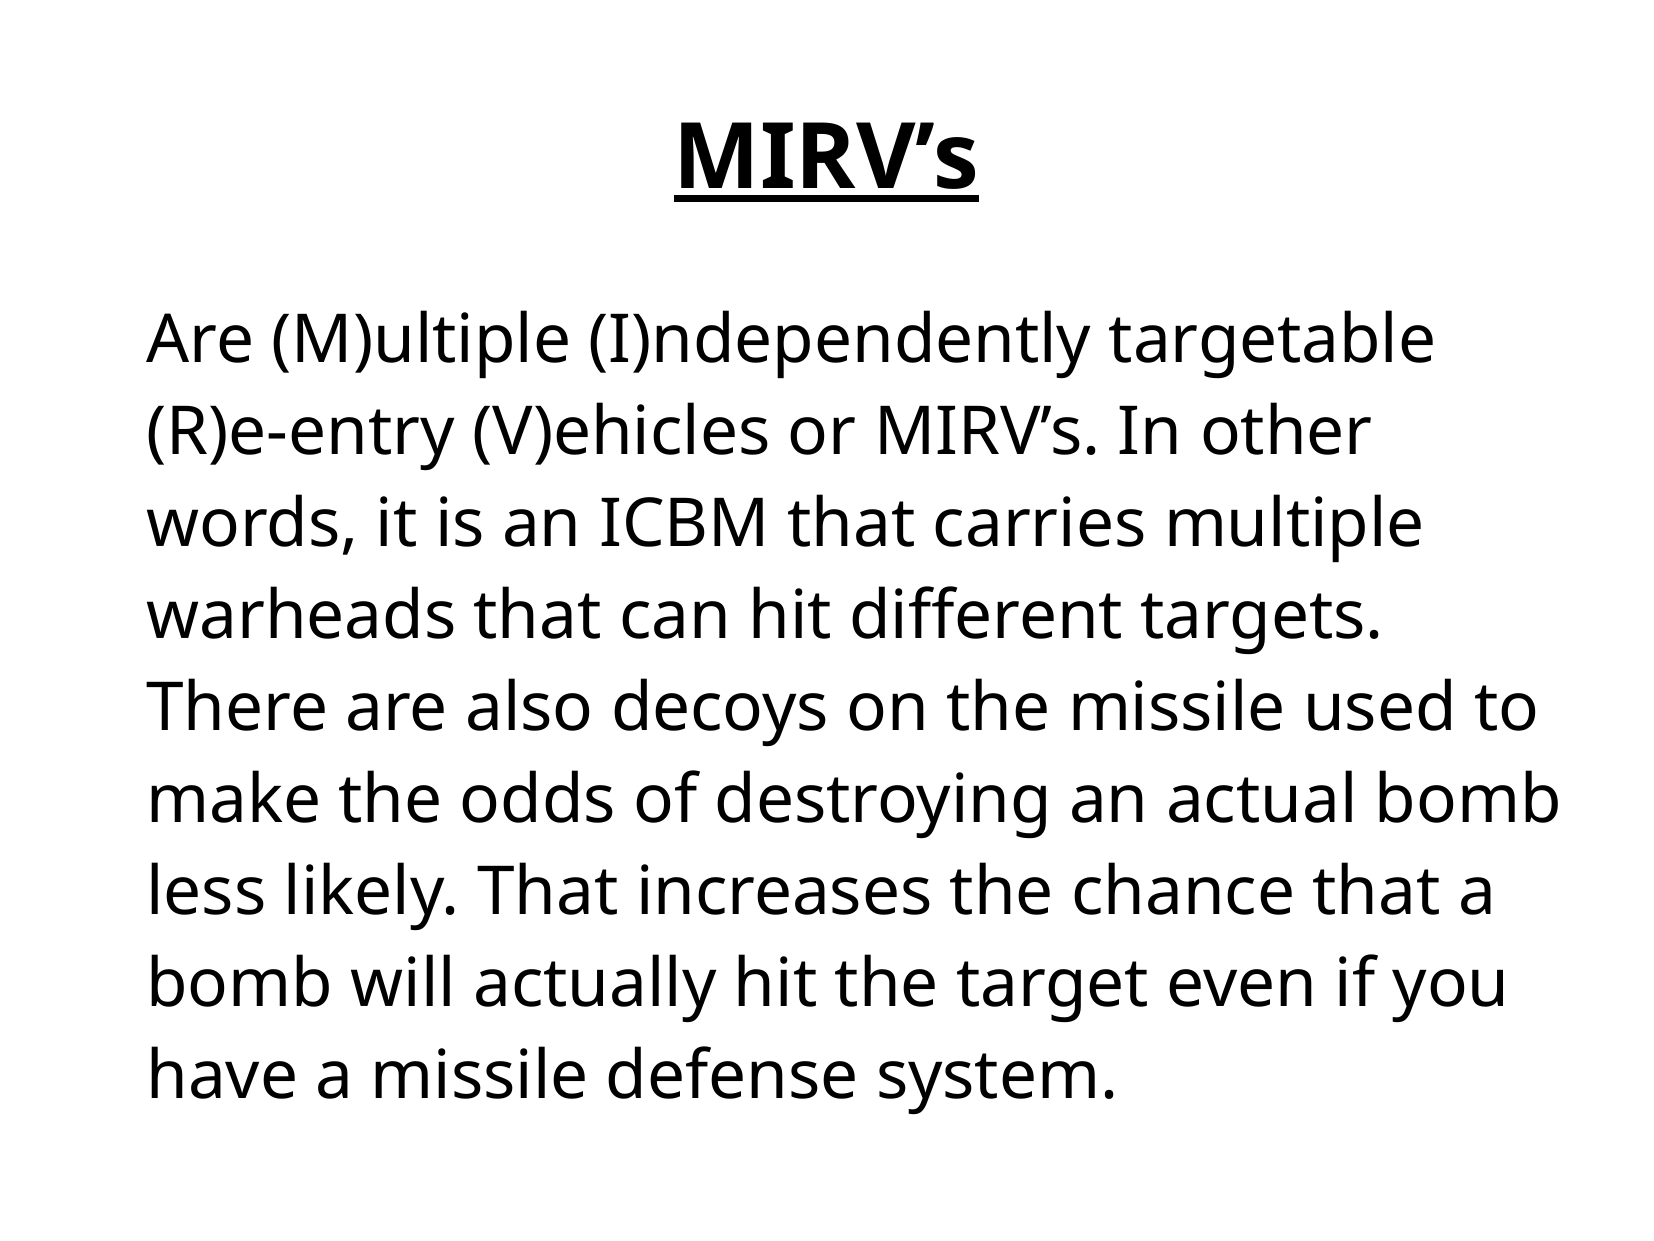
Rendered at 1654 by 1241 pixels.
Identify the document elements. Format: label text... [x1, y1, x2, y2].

list Are (M)ultiple (I)ndependently targetable (R)e-entry (V)ehicles or MIRV’s. In other words, it is an ICBM that carries multiple warheads that can hit different targets. There are also decoys on the missile used to make the odds of destroying an actual bomb less likely. That increases the chance that a bomb will actually hit the target even if you have a missile defense system. [82, 290, 1571, 1126]
title MIRV’s [82, 49, 1571, 257]
